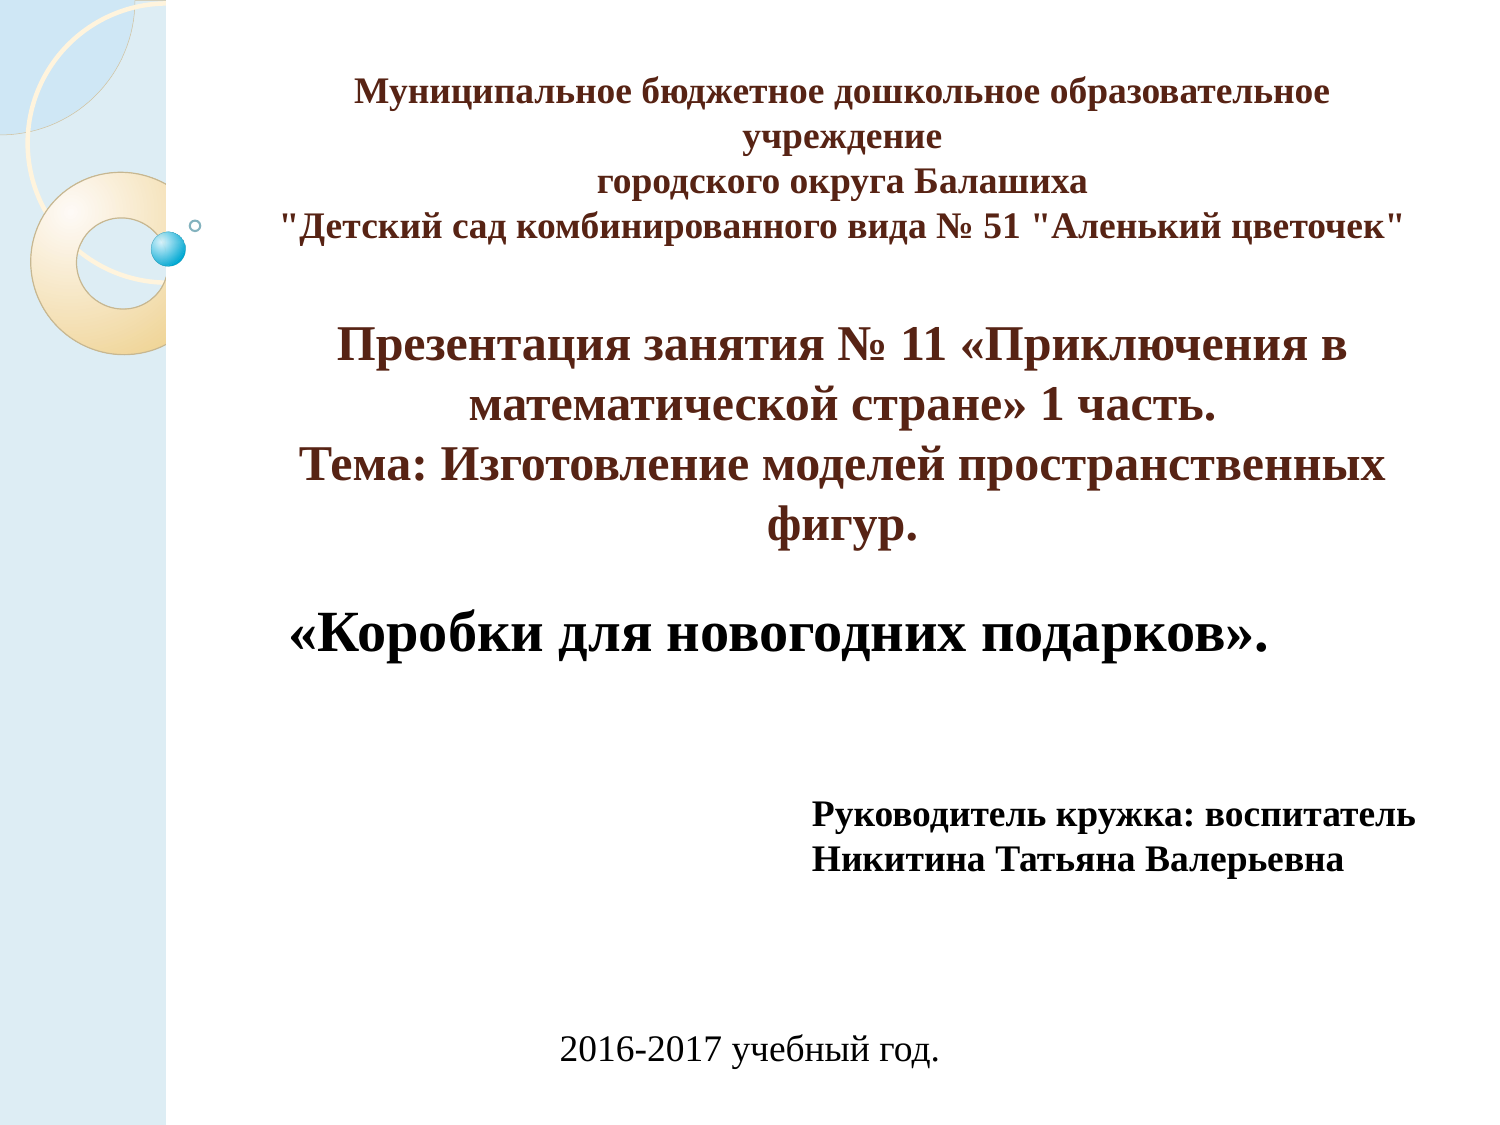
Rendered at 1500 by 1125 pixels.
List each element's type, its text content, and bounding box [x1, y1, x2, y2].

text_box Руководитель кружка: воспитатель Никитина Татьяна Валерьевна [796, 781, 1454, 887]
text_box «Коробки для новогодних подарков». [269, 585, 1289, 671]
subtitle Презентация занятия № 11 «Приключения в математической стране» 1 часть. Тема: Изготовление моделей пространственных фигур. [234, 303, 1450, 591]
title Муниципальное бюджетное дошкольное образовательное учреждение городского округа Балашиха "Детский сад комбинированного вида № 51 "Аленький цветочек" [234, 59, 1450, 301]
text_box 2016-2017 учебный год. [542, 1016, 958, 1077]
